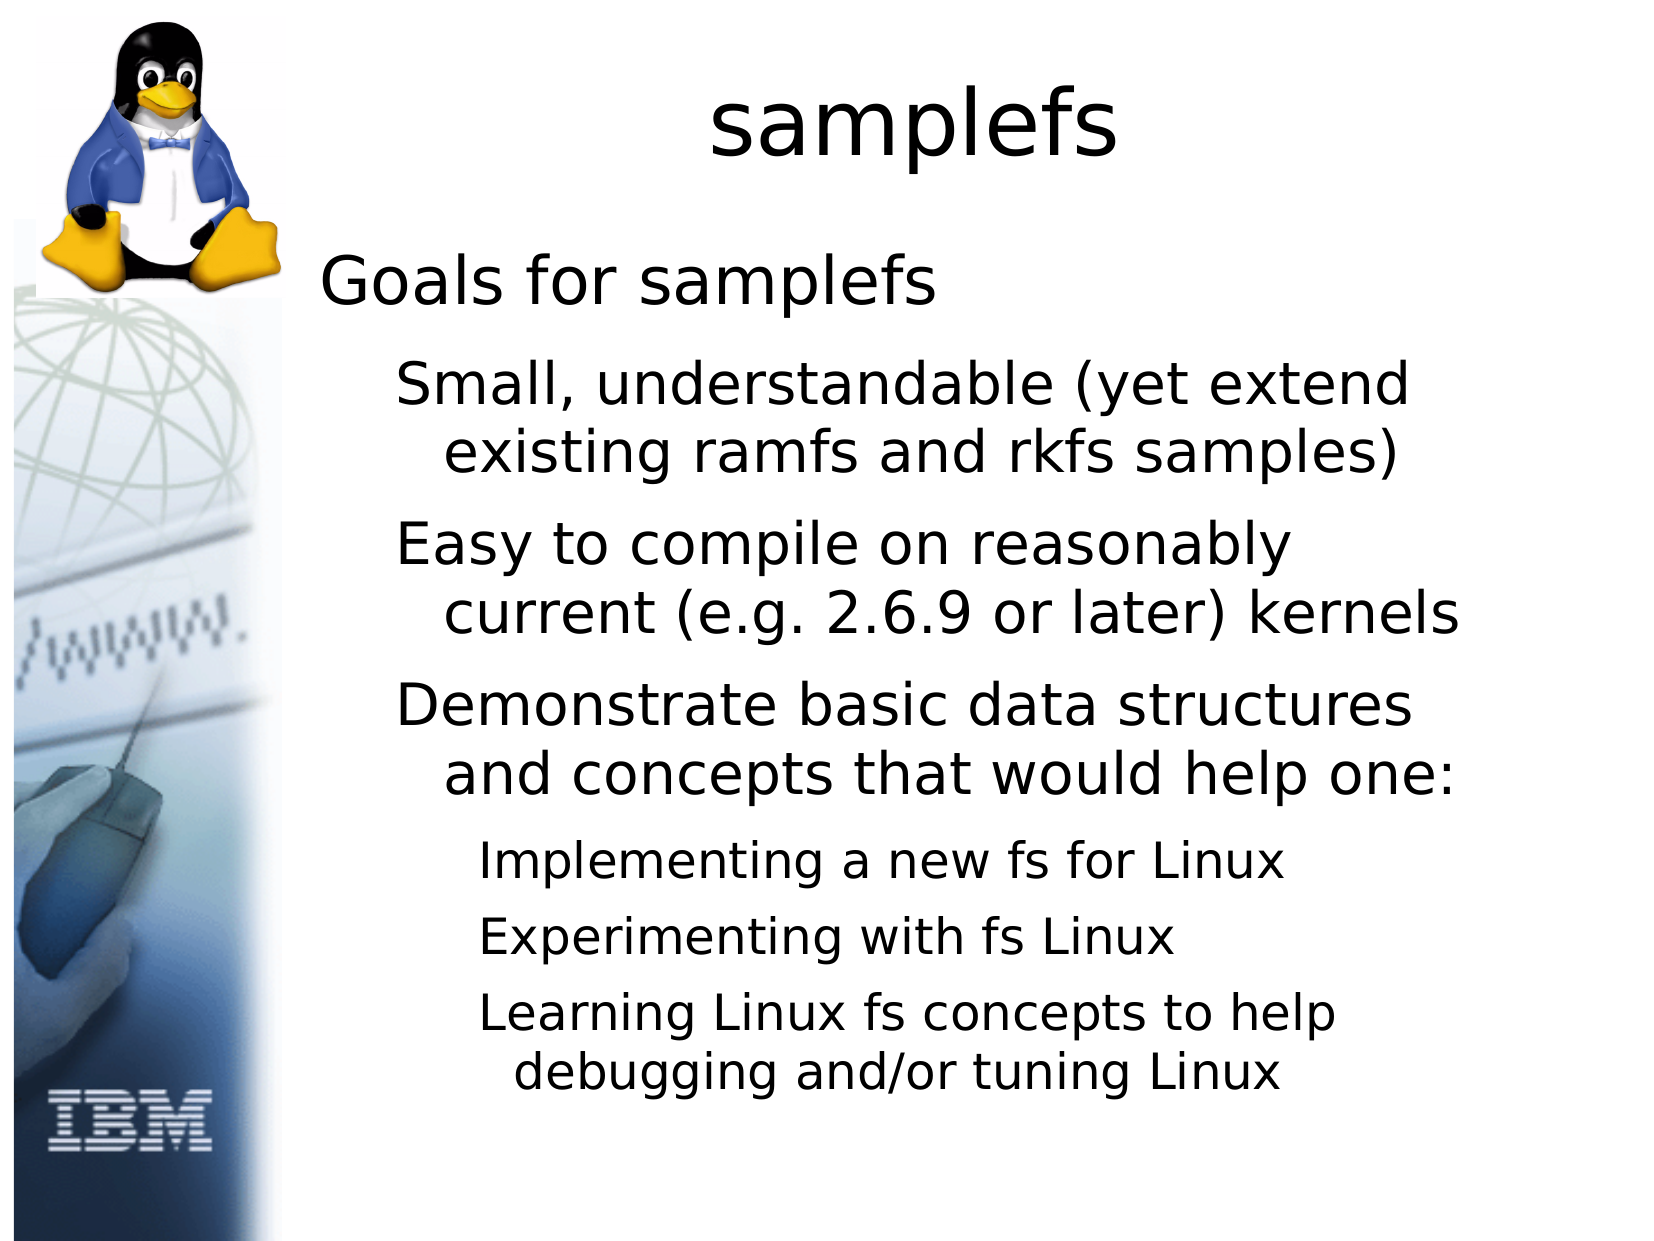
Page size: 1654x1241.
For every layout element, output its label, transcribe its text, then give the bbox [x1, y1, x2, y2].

list Goals for samplefs Small, understandable (yet extend existing ramfs and rkfs samples) Easy to compile on reasonably current (e.g. 2.6.9 or later) kernels Demonstrate basic data structures and concepts that would help one: Implementing a new fs for Linux Experimenting with fs Linux Learning Linux fs concepts to help debugging and/or tuning Linux [301, 243, 1520, 1182]
title samplefs [301, 39, 1528, 209]
